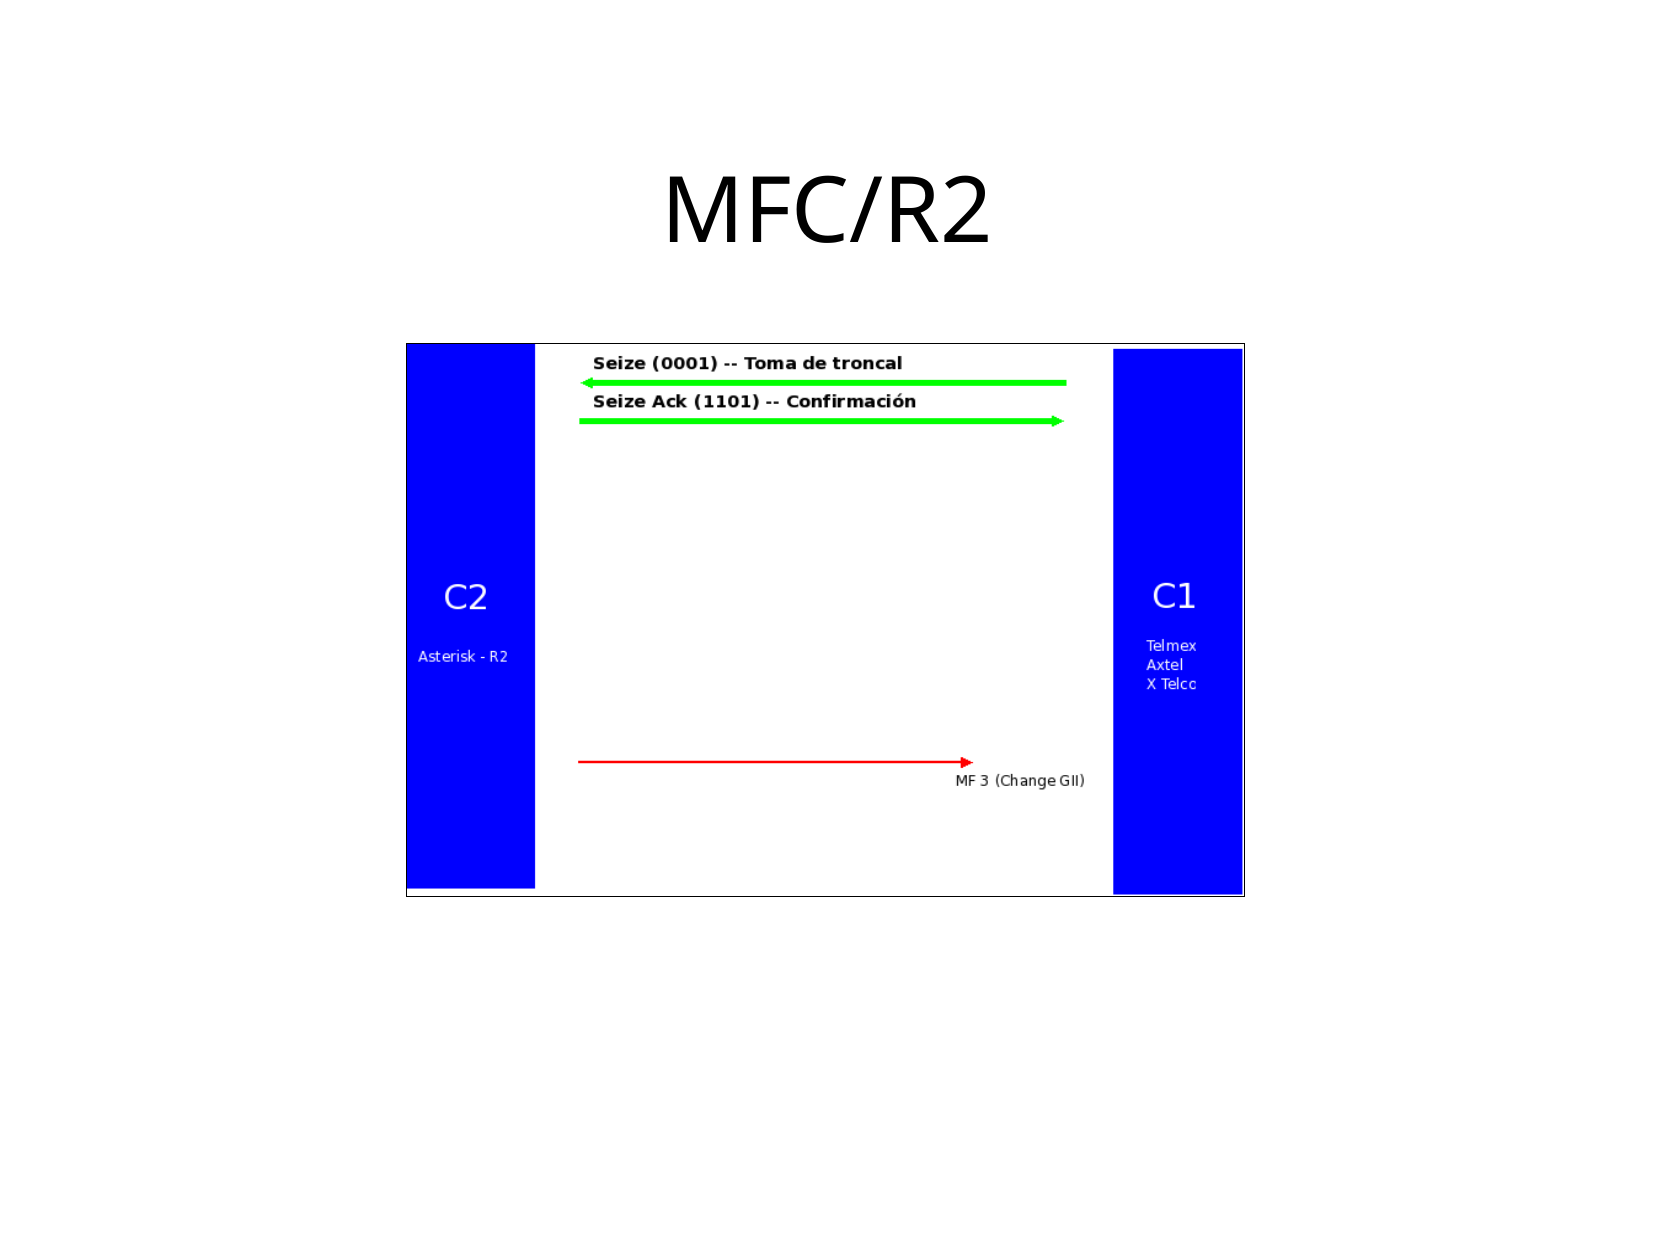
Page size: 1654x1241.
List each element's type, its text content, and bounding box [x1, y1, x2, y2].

title MFC/R2 [121, 102, 1534, 311]
picture [406, 343, 1245, 897]
